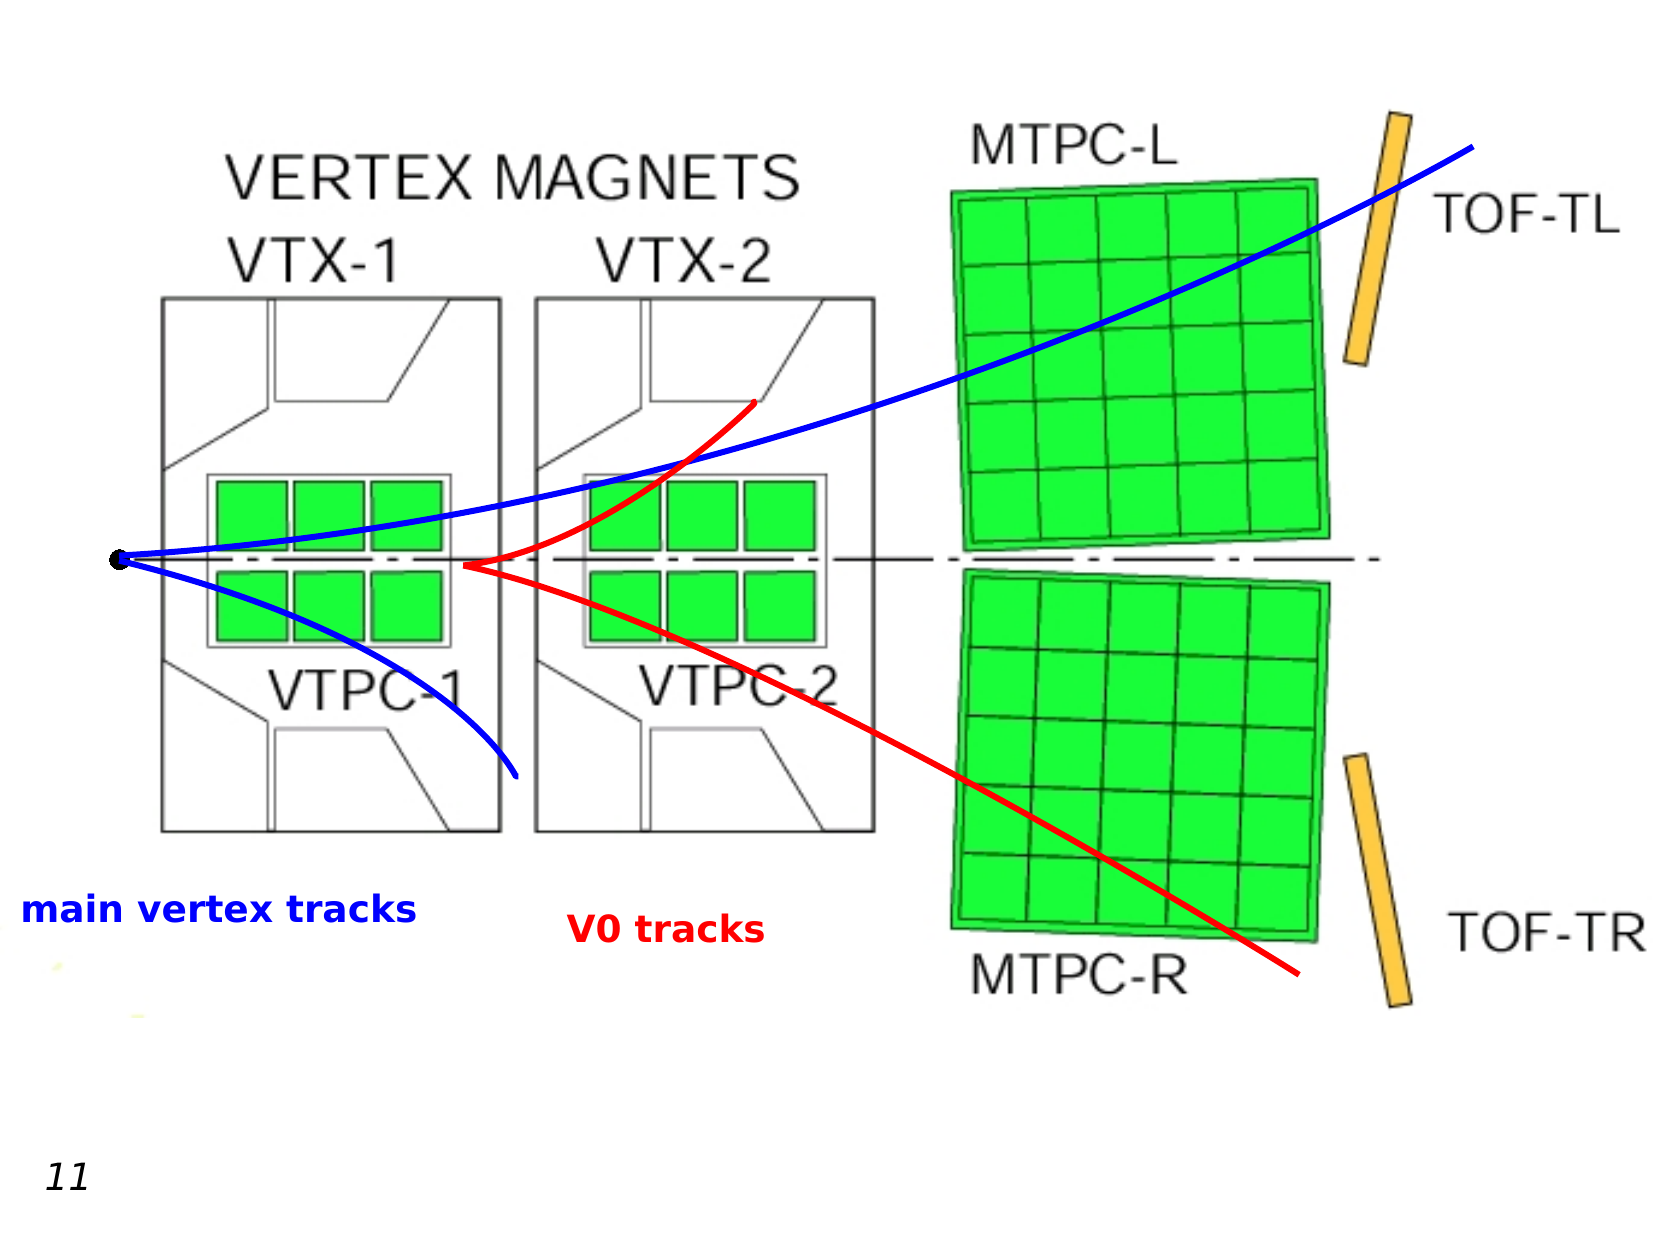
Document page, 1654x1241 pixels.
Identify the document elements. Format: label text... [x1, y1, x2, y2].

picture [0, 84, 1654, 1018]
text_box main vertex tracks [20, 888, 418, 932]
text_box V0 tracks [566, 908, 767, 952]
text_box [109, 549, 128, 570]
